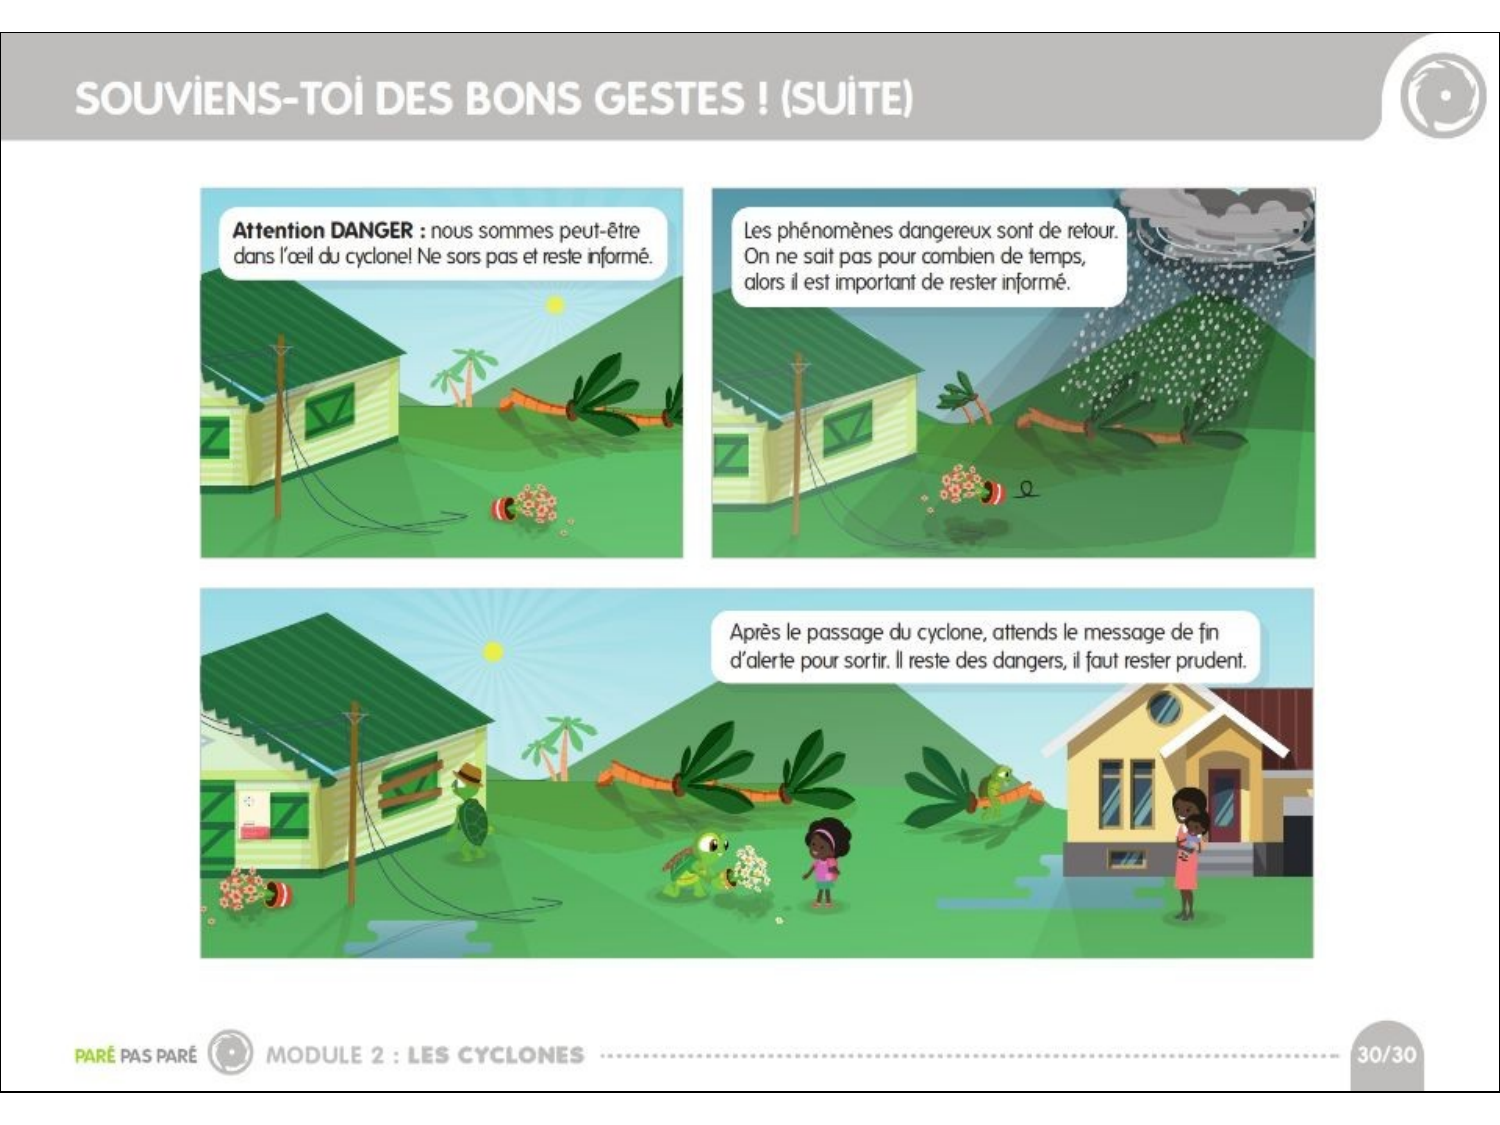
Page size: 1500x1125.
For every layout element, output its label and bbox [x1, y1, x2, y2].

text_box [0, 32, 1500, 1093]
